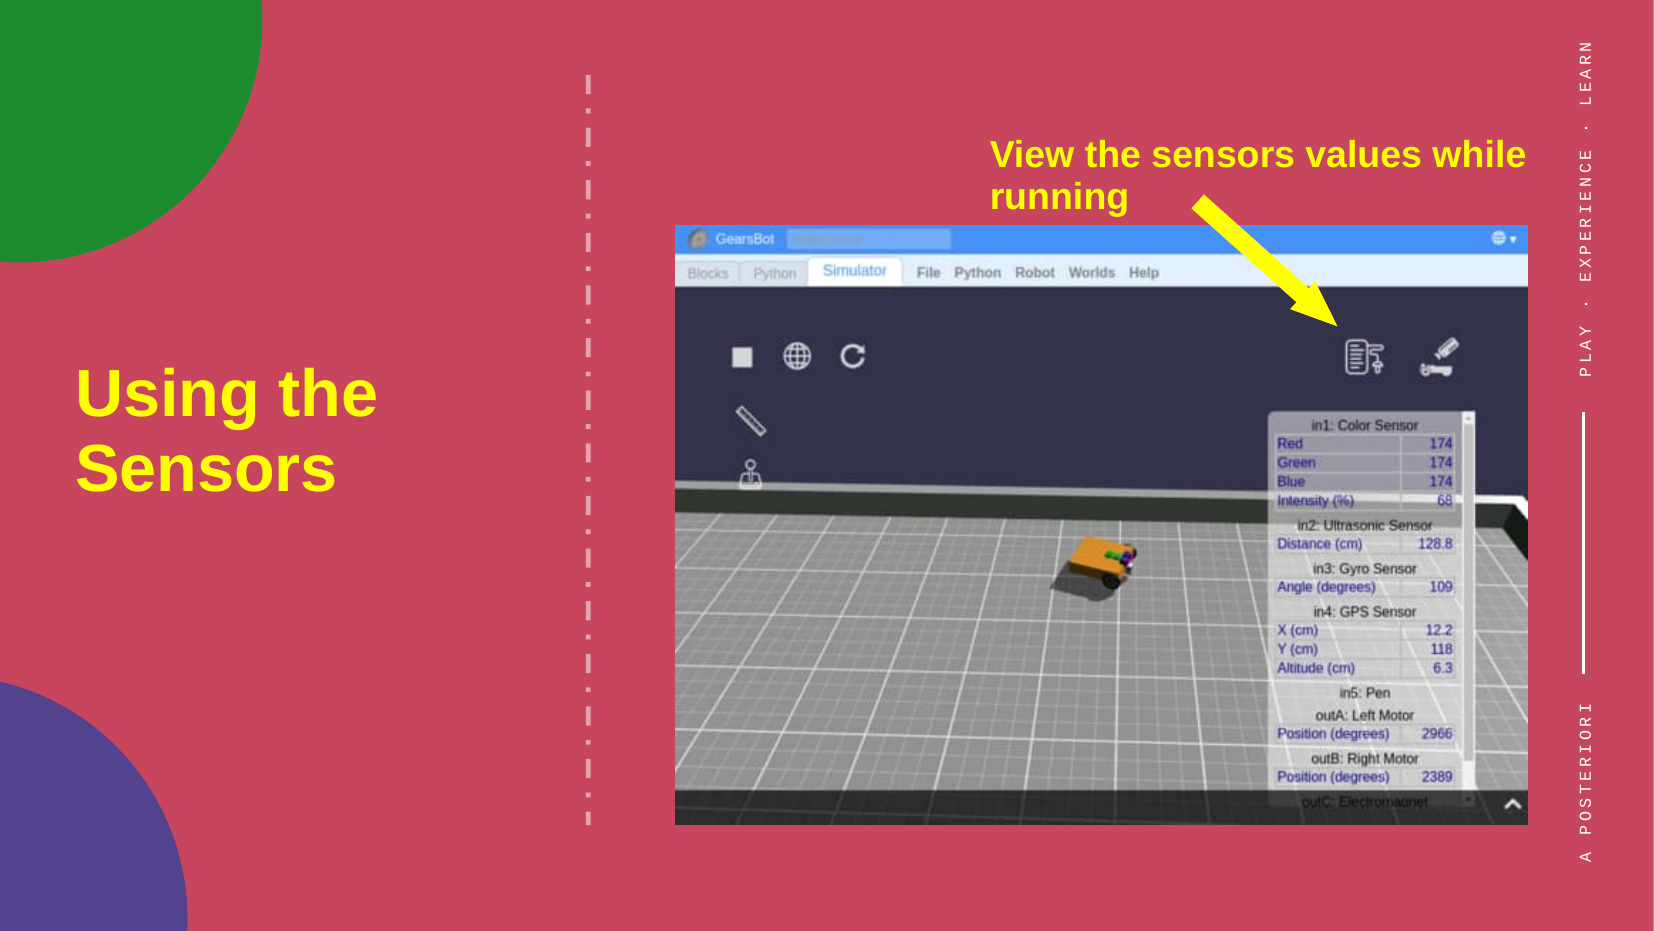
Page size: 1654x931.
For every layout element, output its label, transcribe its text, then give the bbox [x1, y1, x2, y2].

picture [675, 225, 1528, 826]
title Using the Sensors [75, 353, 488, 509]
text_box [1191, 194, 1338, 327]
text_box View the sensors values while running [975, 126, 1576, 226]
